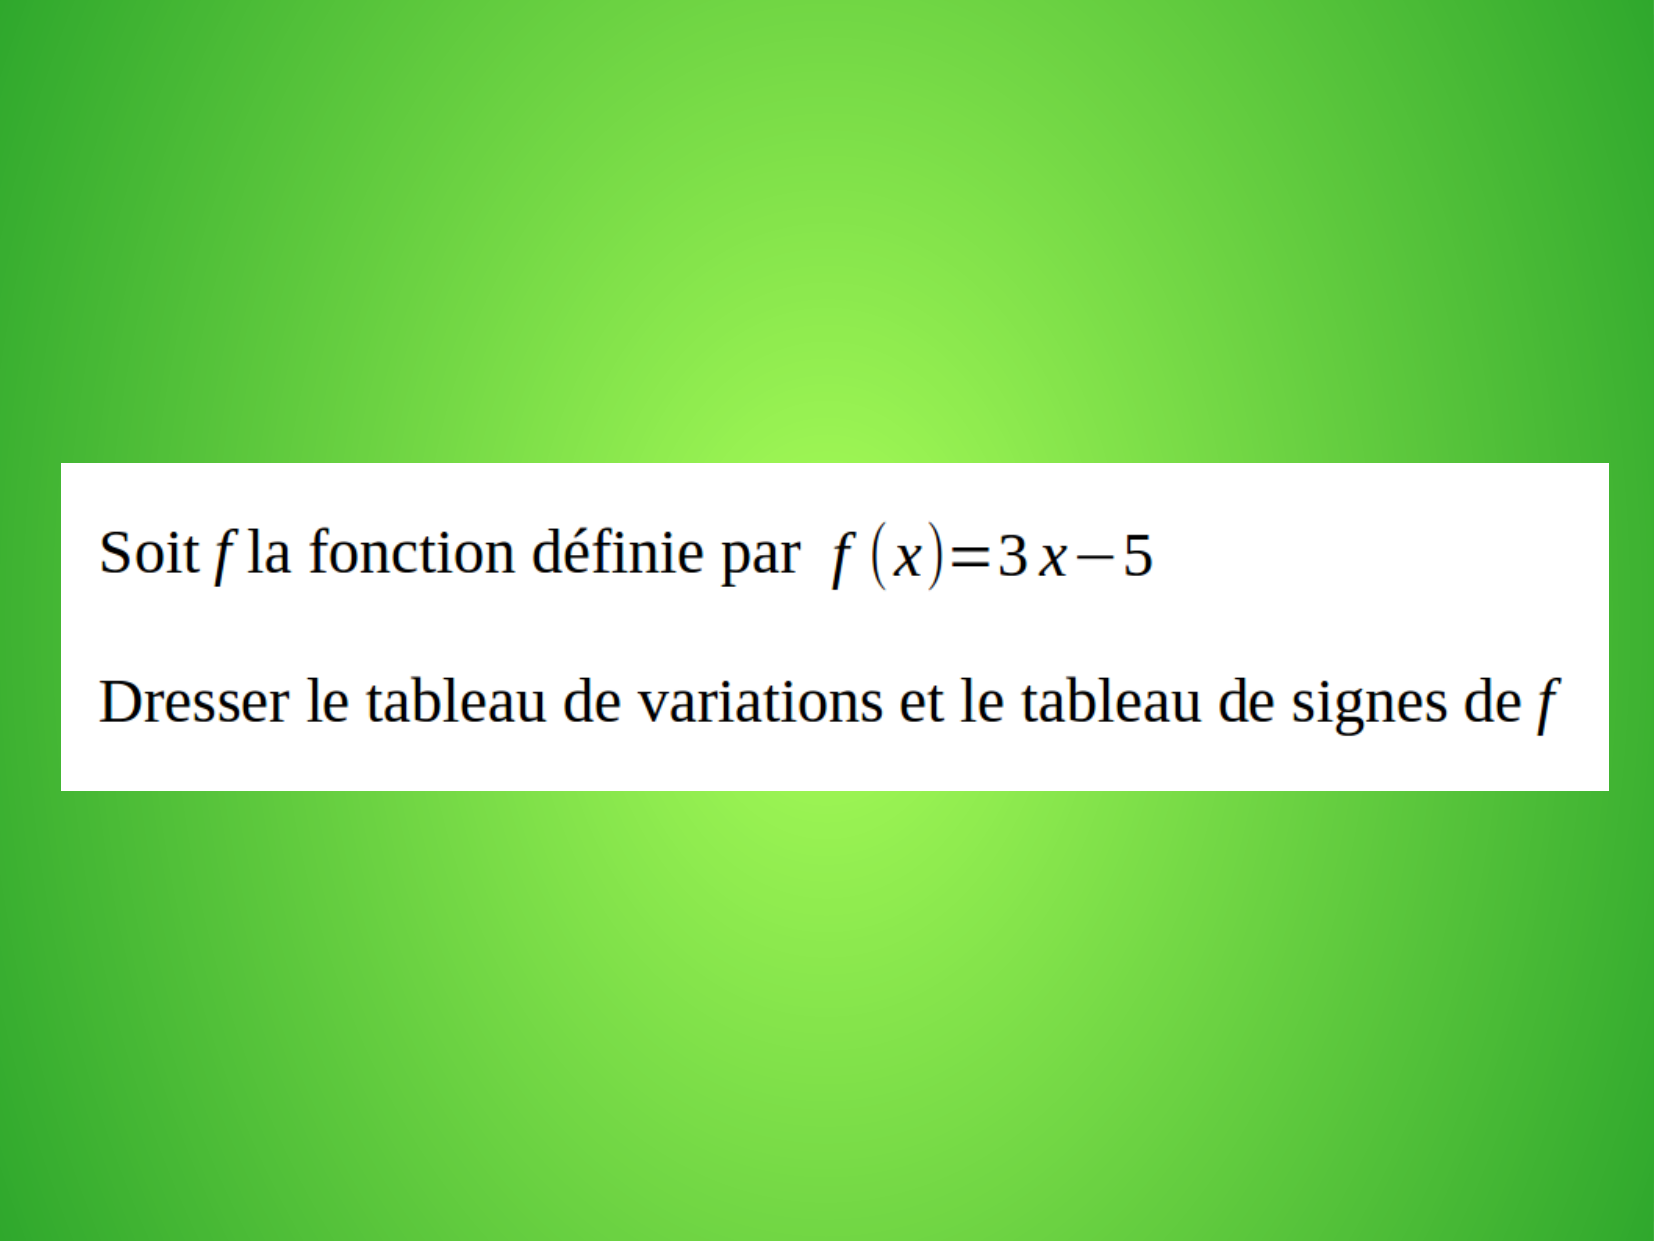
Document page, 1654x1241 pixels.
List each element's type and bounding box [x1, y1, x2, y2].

picture [61, 463, 1609, 791]
